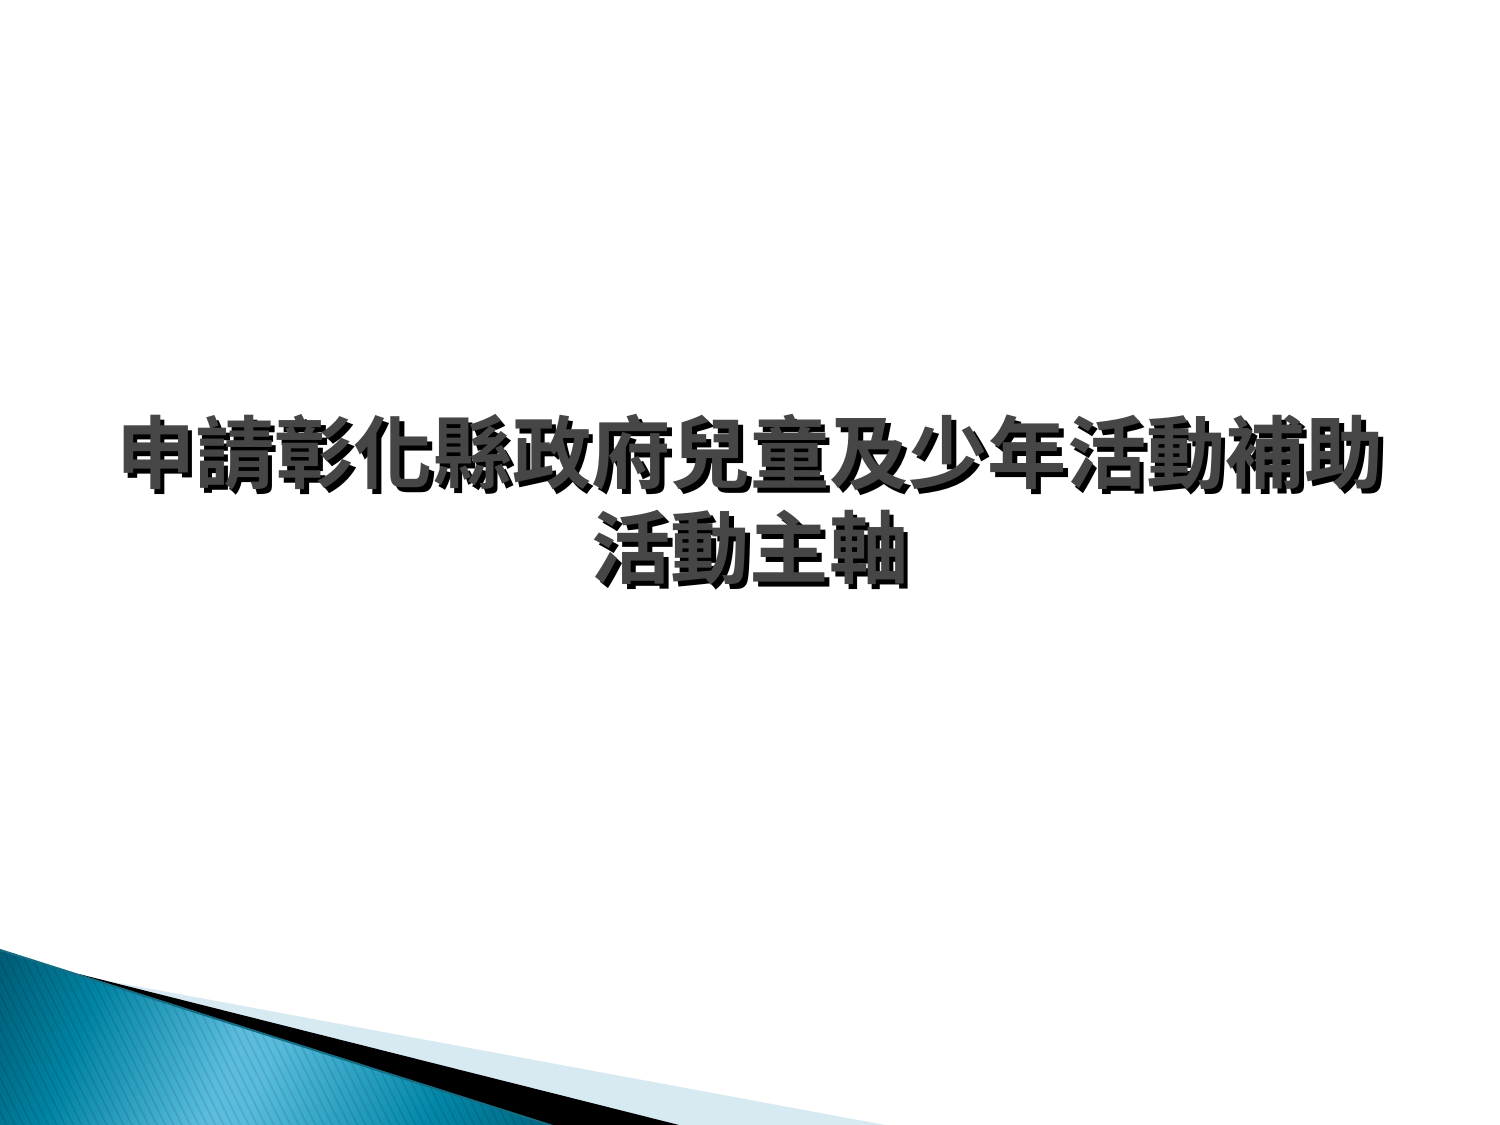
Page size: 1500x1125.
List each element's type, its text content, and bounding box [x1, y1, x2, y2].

title 申請彰化縣政府兒童及少年活動補助 活動主軸 [75, 314, 1426, 785]
